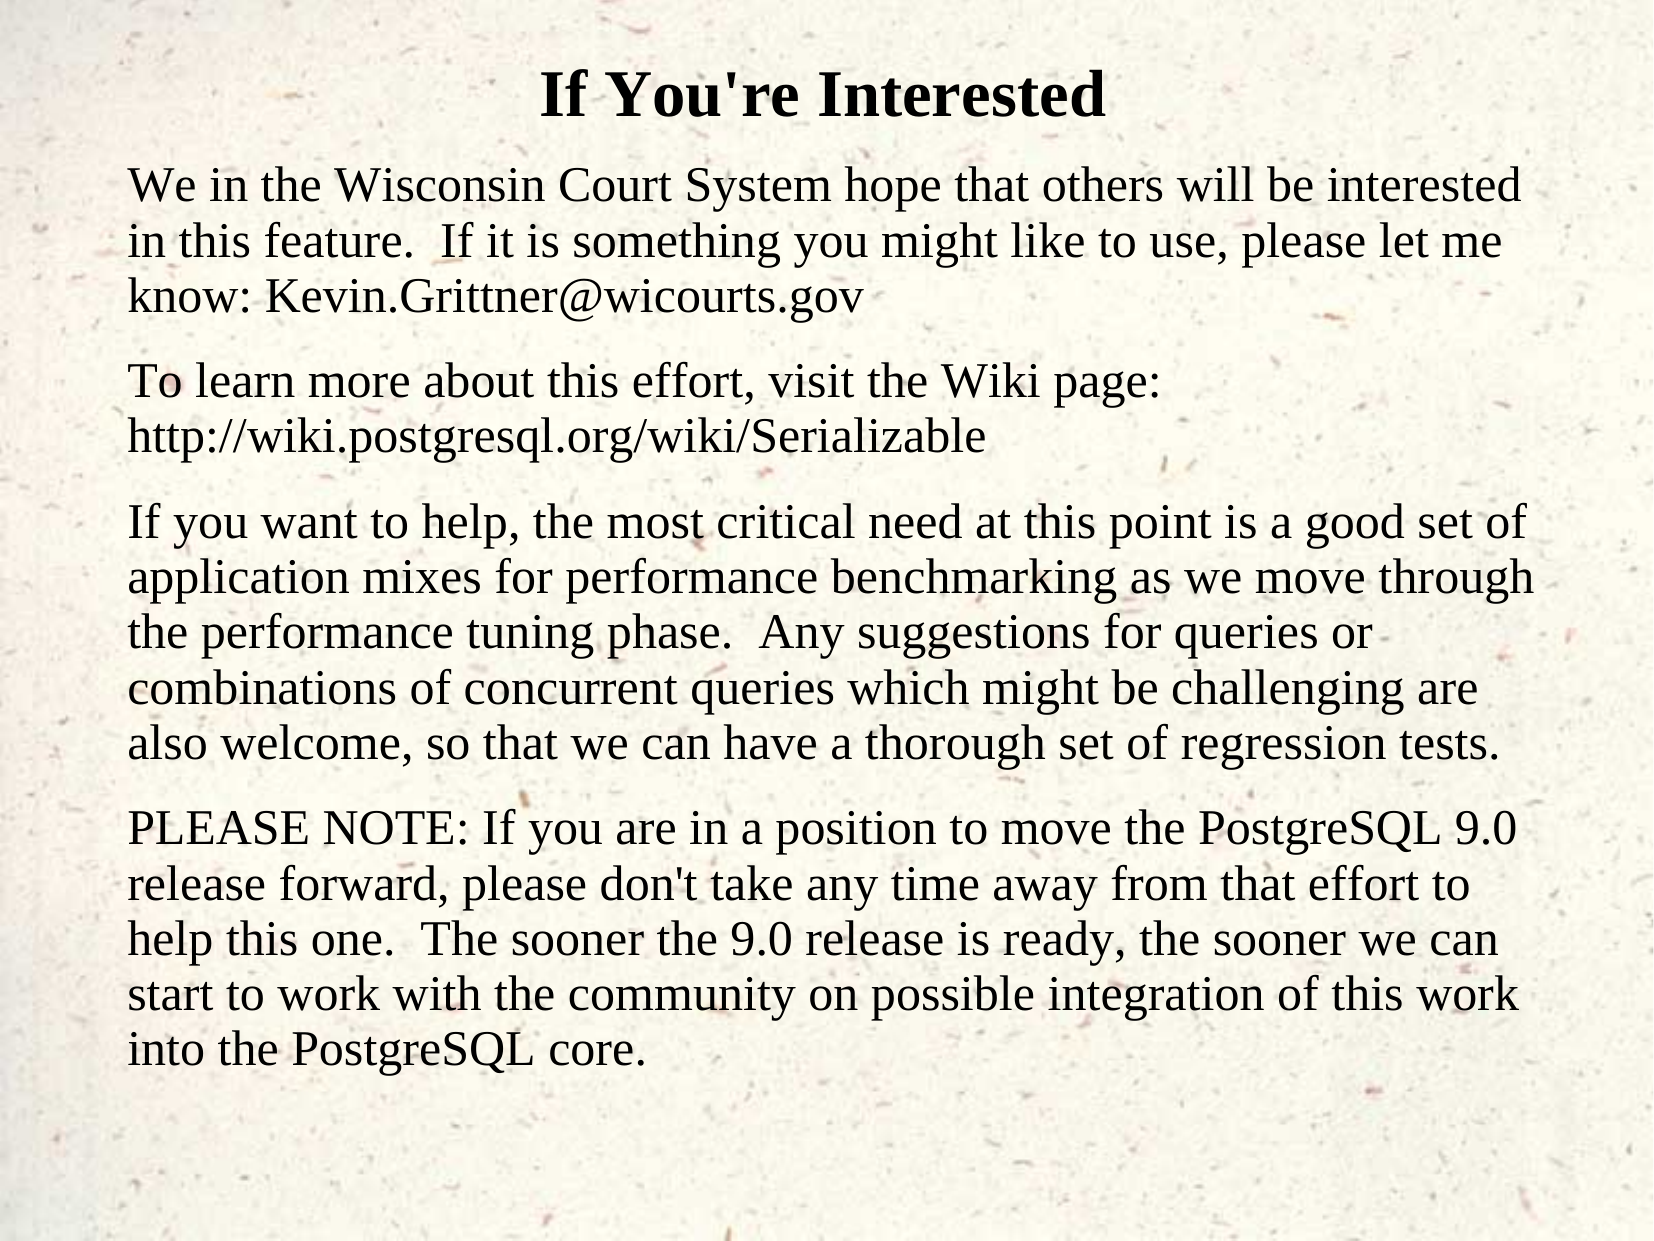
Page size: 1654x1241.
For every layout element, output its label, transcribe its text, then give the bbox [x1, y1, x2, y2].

title If You're Interested [112, 37, 1535, 150]
picture [0, 0, 1654, 1241]
text_box We in the Wisconsin Court System hope that others will be interested in this feature. If it is something you might like to use, please let me know: Kevin.Grittner@wicourts.gov To learn more about this effort, visit the Wiki page: http://wiki.postgresql.org/wiki/Serializable If you want to help, the most critical need at this point is a good set of application mixes for performance benchmarking as we move through the performance tuning phase. Any suggestions for queries or combinations of concurrent queries which might be challenging are also welcome, so that we can have a thorough set of regression tests. PLEASE NOTE: If you are in a position to move the PostgreSQL 9.0 release forward, please don't take any time away from that effort to help this one. The sooner the 9.0 release is ready, the sooner we can start to work with the community on possible integration of this work into the PostgreSQL core. [112, 150, 1576, 1162]
